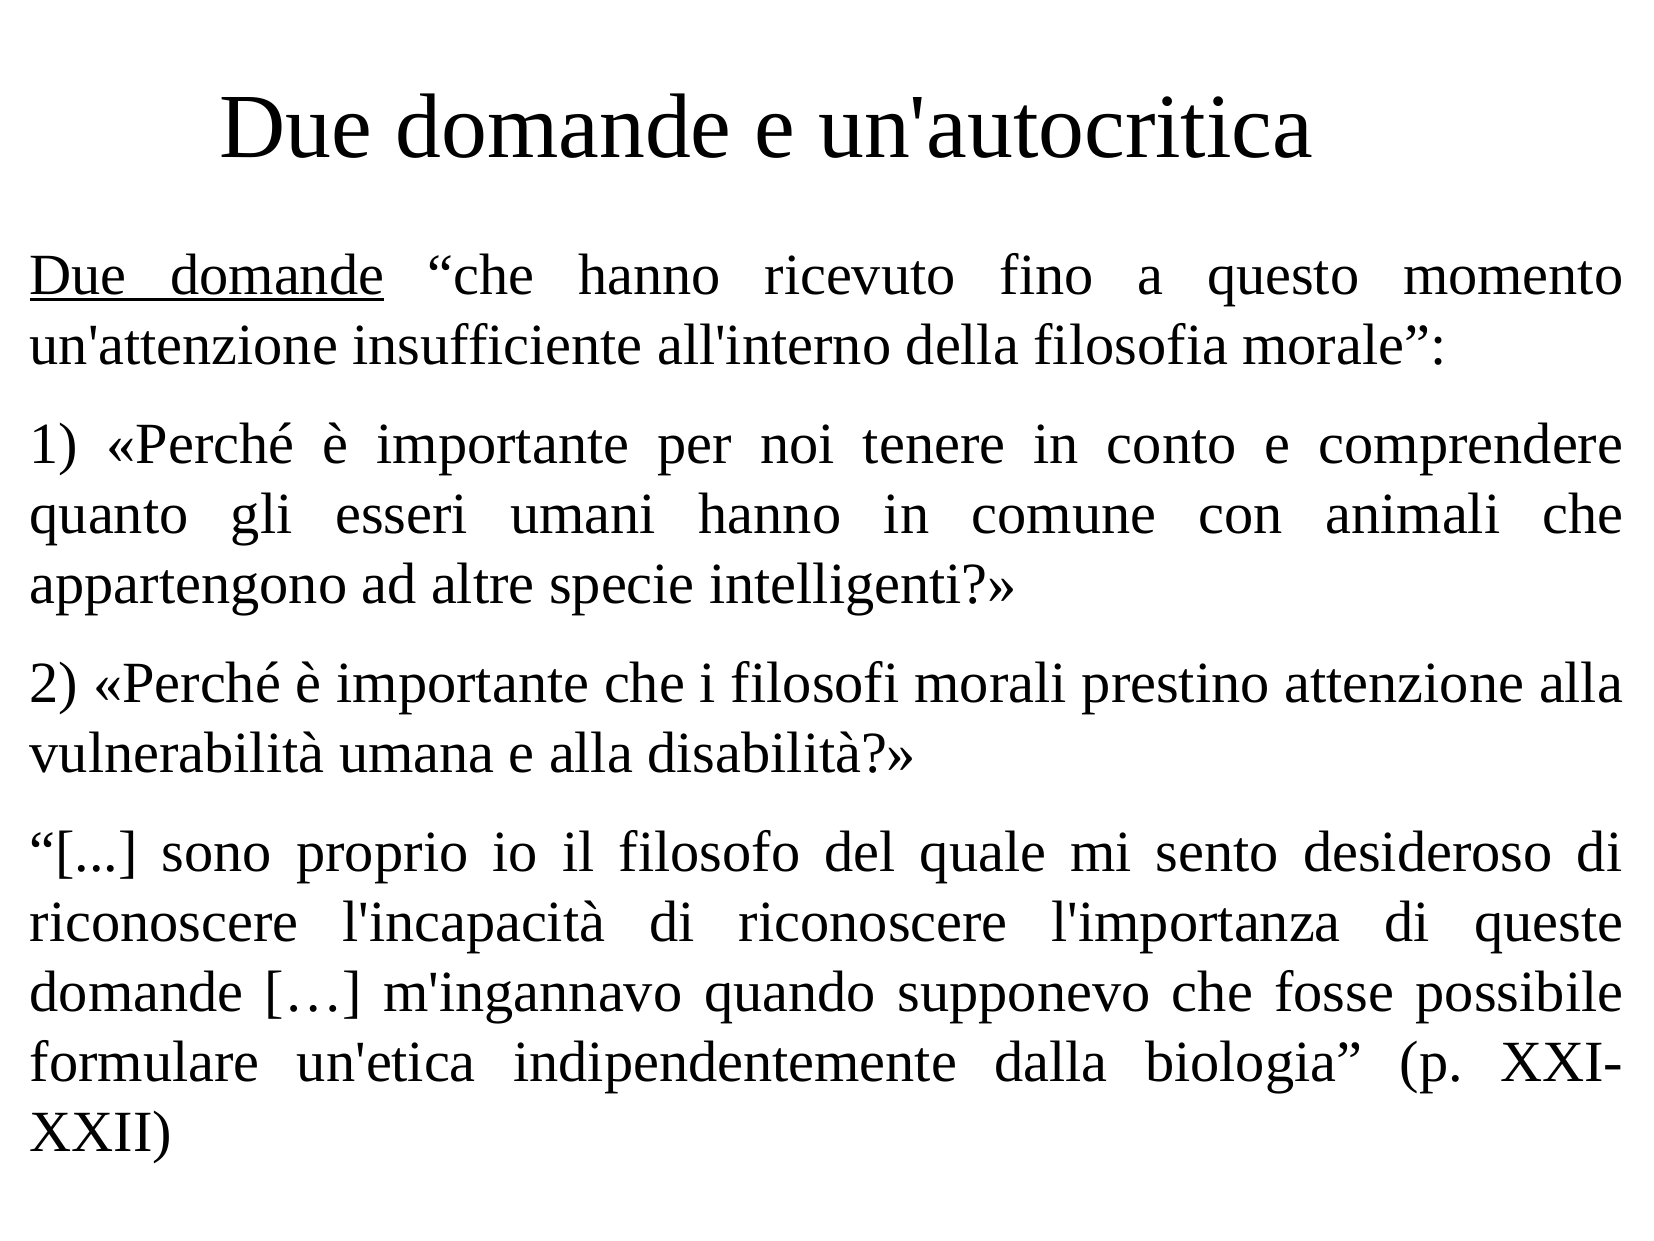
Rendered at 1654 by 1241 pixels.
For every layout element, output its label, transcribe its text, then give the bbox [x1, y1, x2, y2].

title Due domande e un'autocritica [23, 17, 1512, 225]
list Due domande “che hanno ricevuto fino a questo momento un'attenzione insufficiente all'interno della filosofia morale”: 1) «Perché è importante per noi tenere in conto e comprendere quanto gli esseri umani hanno in comune con animali che appartengono ad altre specie intelligenti?» 2) «Perché è importante che i filosofi morali prestino attenzione alla vulnerabilità umana e alla disabilità?» “[...] sono proprio io il filosofo del quale mi sento desideroso di riconoscere l'incapacità di riconoscere l'importanza di queste domande […] m'ingannavo quando supponevo che fosse possibile formulare un'etica indipendentemente dalla biologia” (p. XXI-XXII) [29, 236, 1625, 1241]
